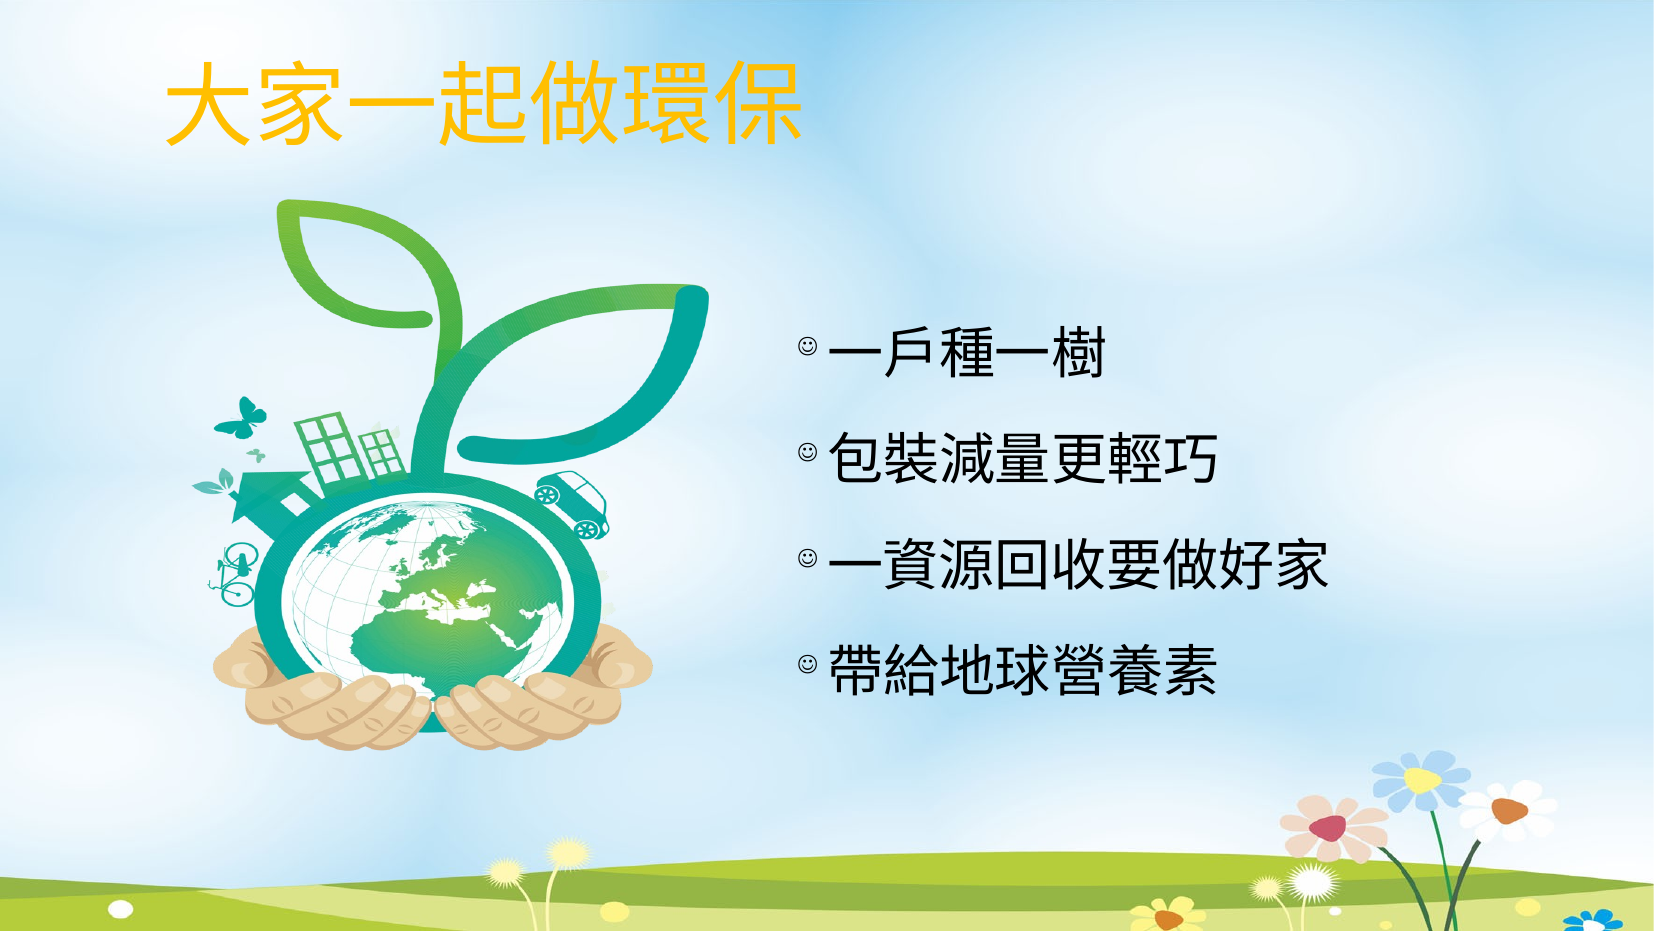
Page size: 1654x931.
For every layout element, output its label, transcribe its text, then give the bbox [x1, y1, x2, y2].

list 一戶種一樹 包裝減量更輕巧 一資源回收要做好家 帶給地球營養素 [797, 221, 1447, 709]
title 大家一起做環保 [82, 34, 886, 161]
picture [0, 0, 1654, 931]
